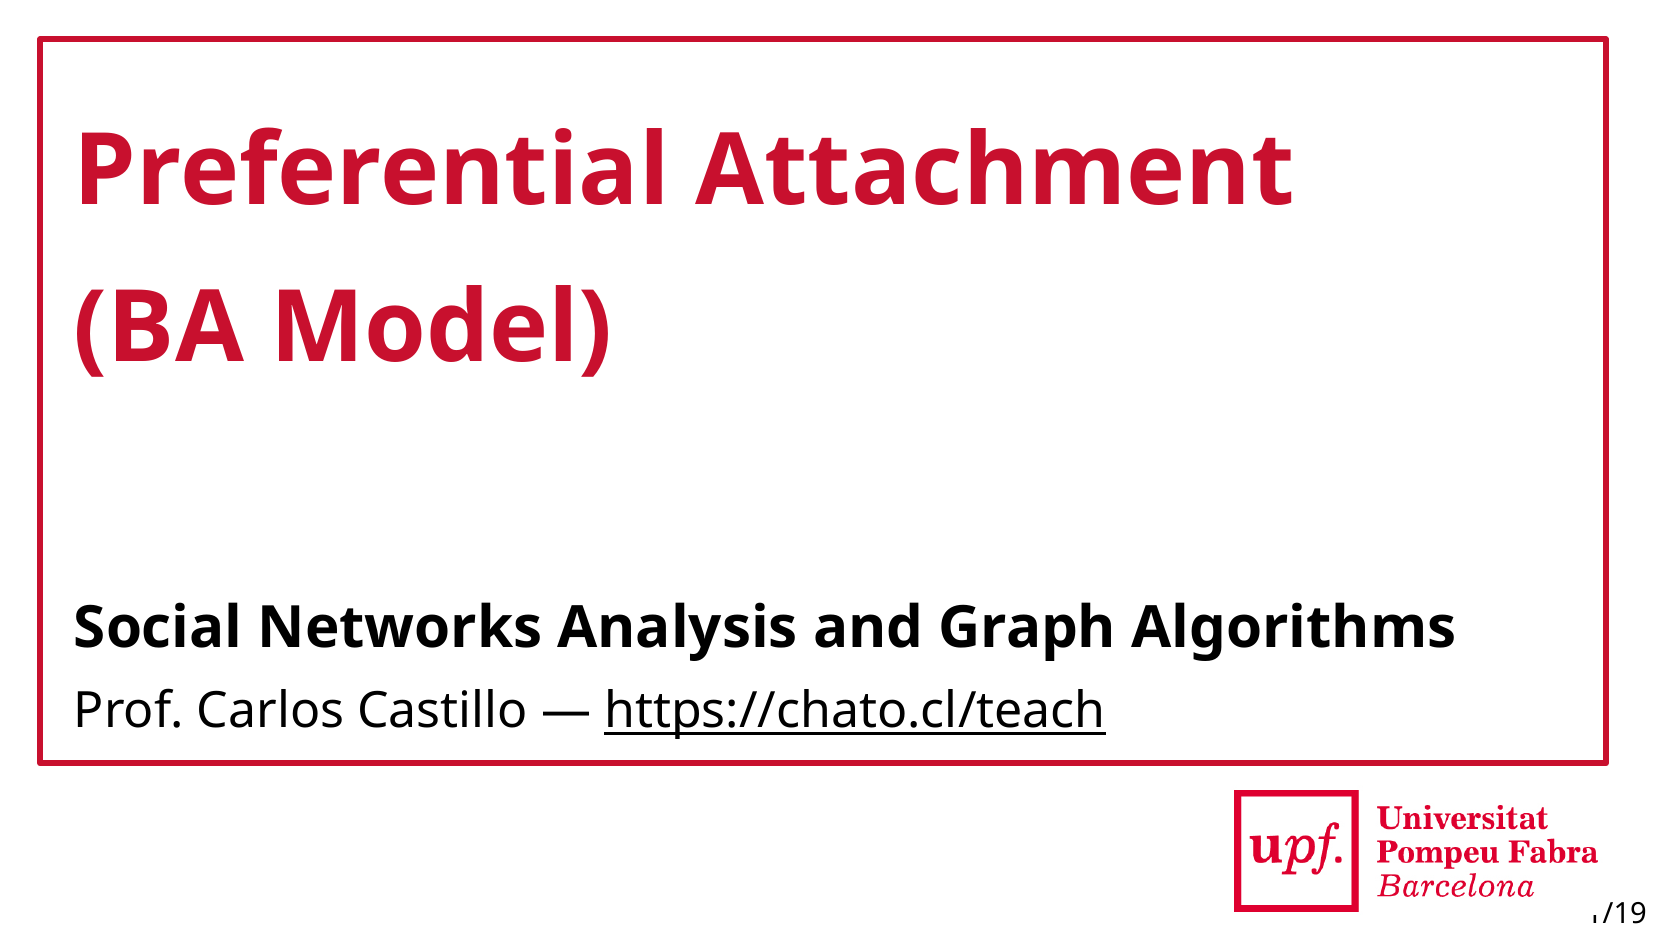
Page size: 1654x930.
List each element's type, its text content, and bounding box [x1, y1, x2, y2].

picture [1229, 784, 1603, 915]
text_box Preferential Attachment (BA Model) Social Networks Analysis and Graph Algorithms Prof. Carlos Castillo — https://chato.cl/teach [73, 77, 1562, 734]
